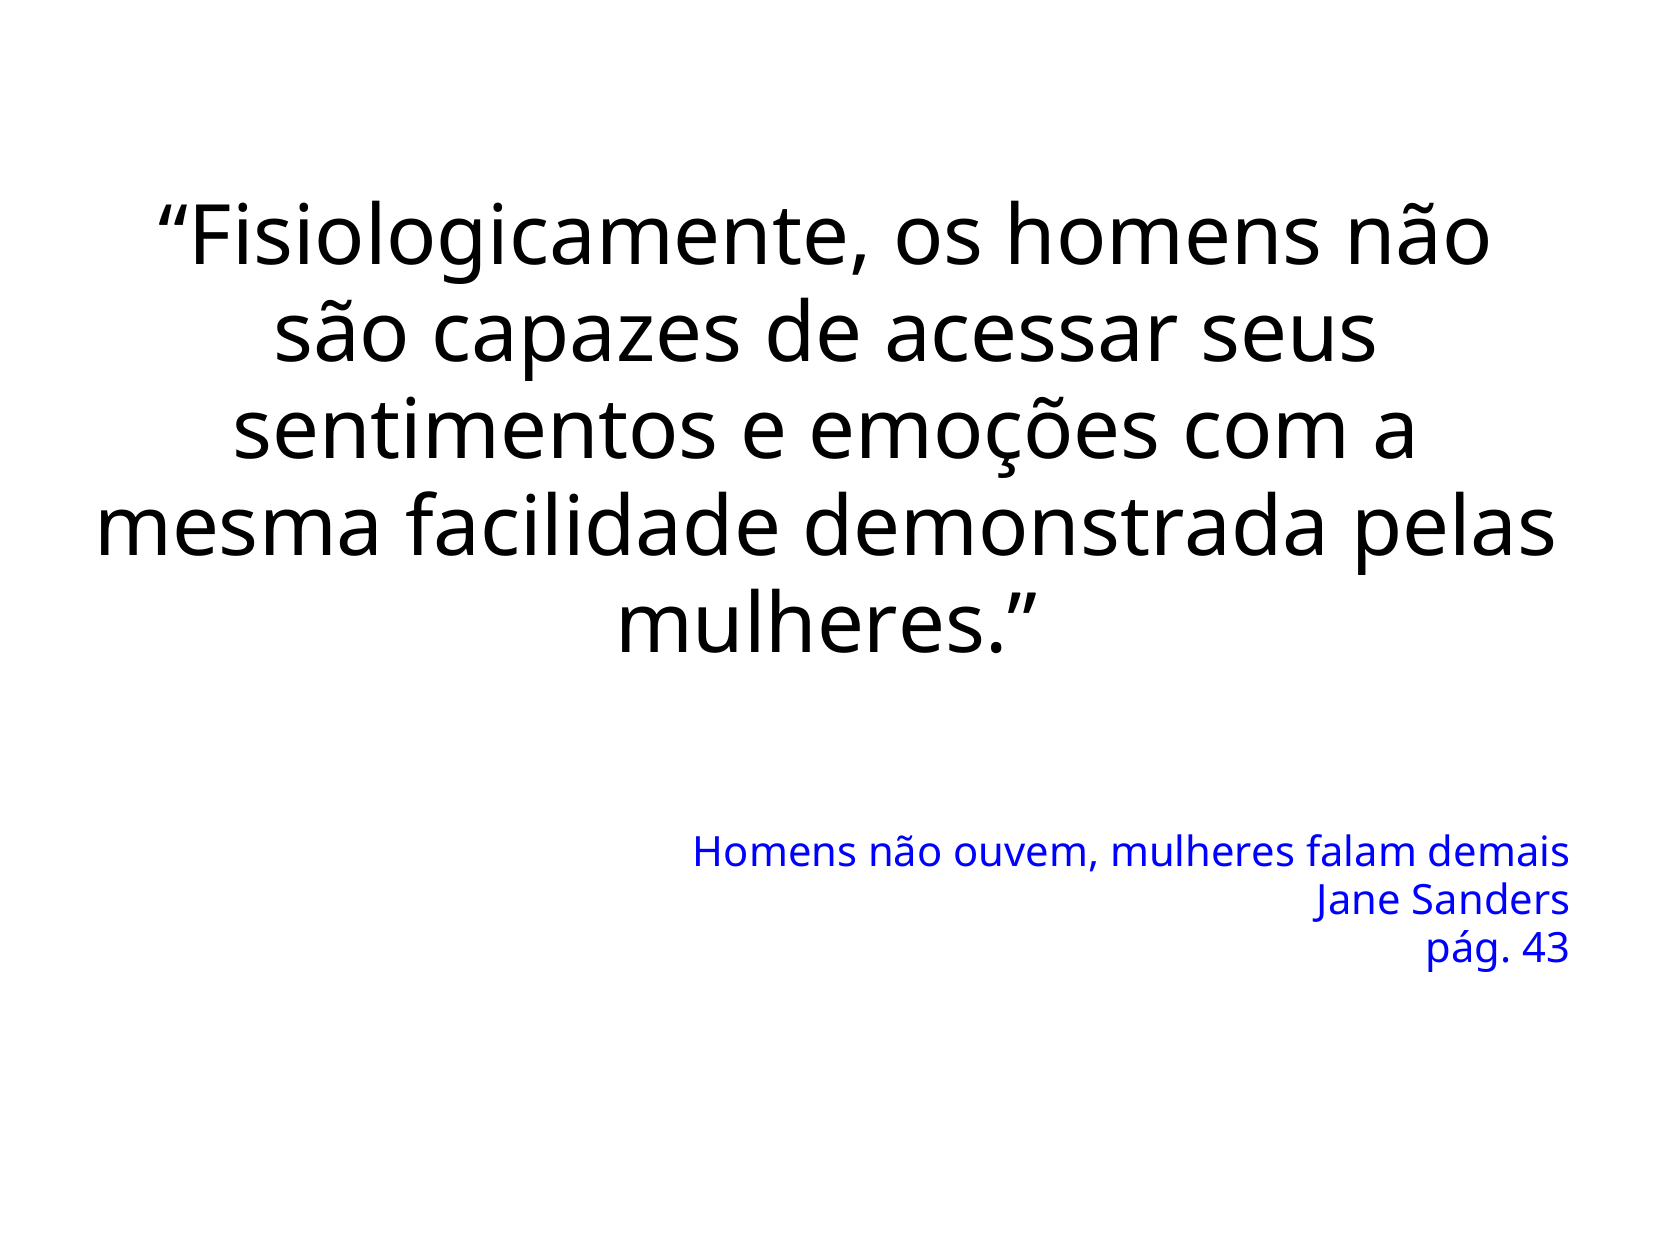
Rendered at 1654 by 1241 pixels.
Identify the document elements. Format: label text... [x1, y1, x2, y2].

text_box “Fisiologicamente, os homens não são capazes de acessar seus sentimentos e emoções com a mesma facilidade demonstrada pelas mulheres.” Homens não ouvem, mulheres falam demais Jane Sanders pág. 43 [82, 56, 1571, 1102]
